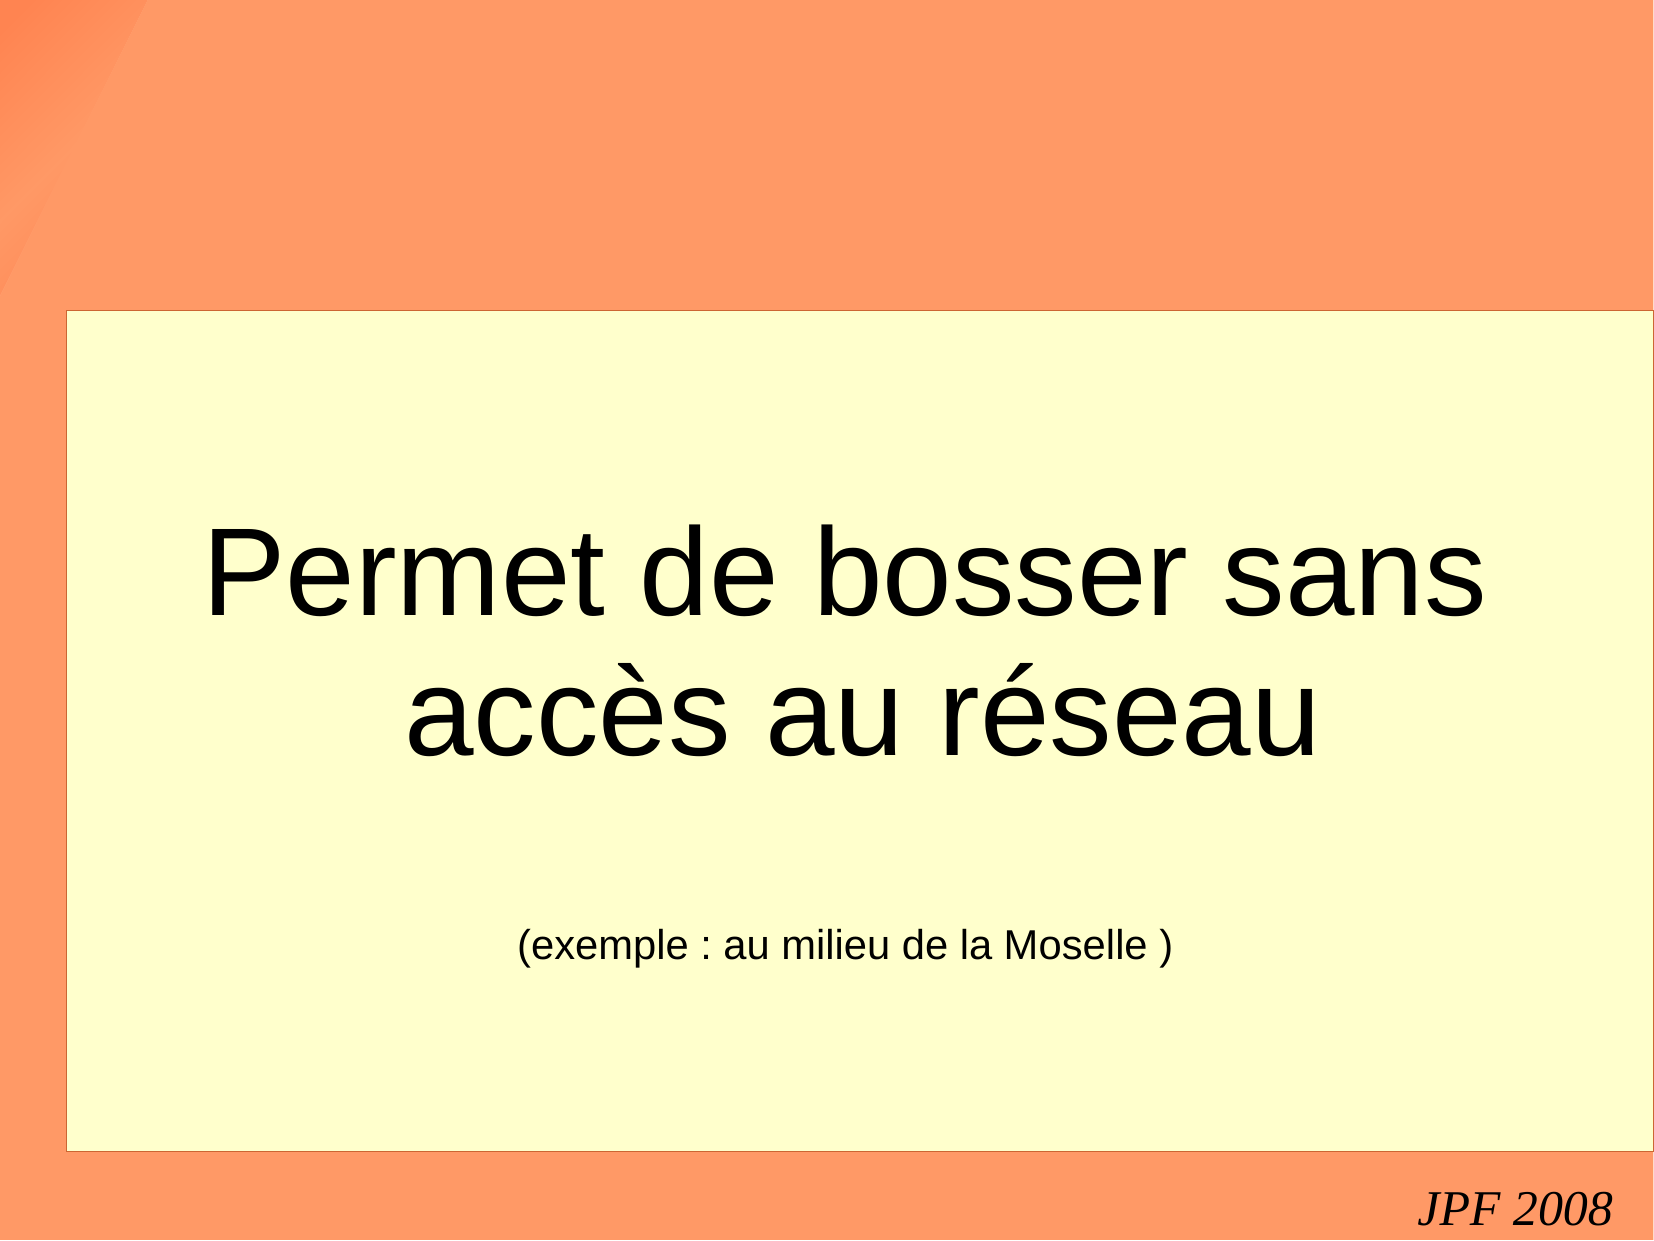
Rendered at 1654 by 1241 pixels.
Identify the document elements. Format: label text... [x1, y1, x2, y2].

subtitle Permet de bosser sans accès au réseau (exemple : au milieu de la Moselle ) [121, 344, 1534, 1127]
